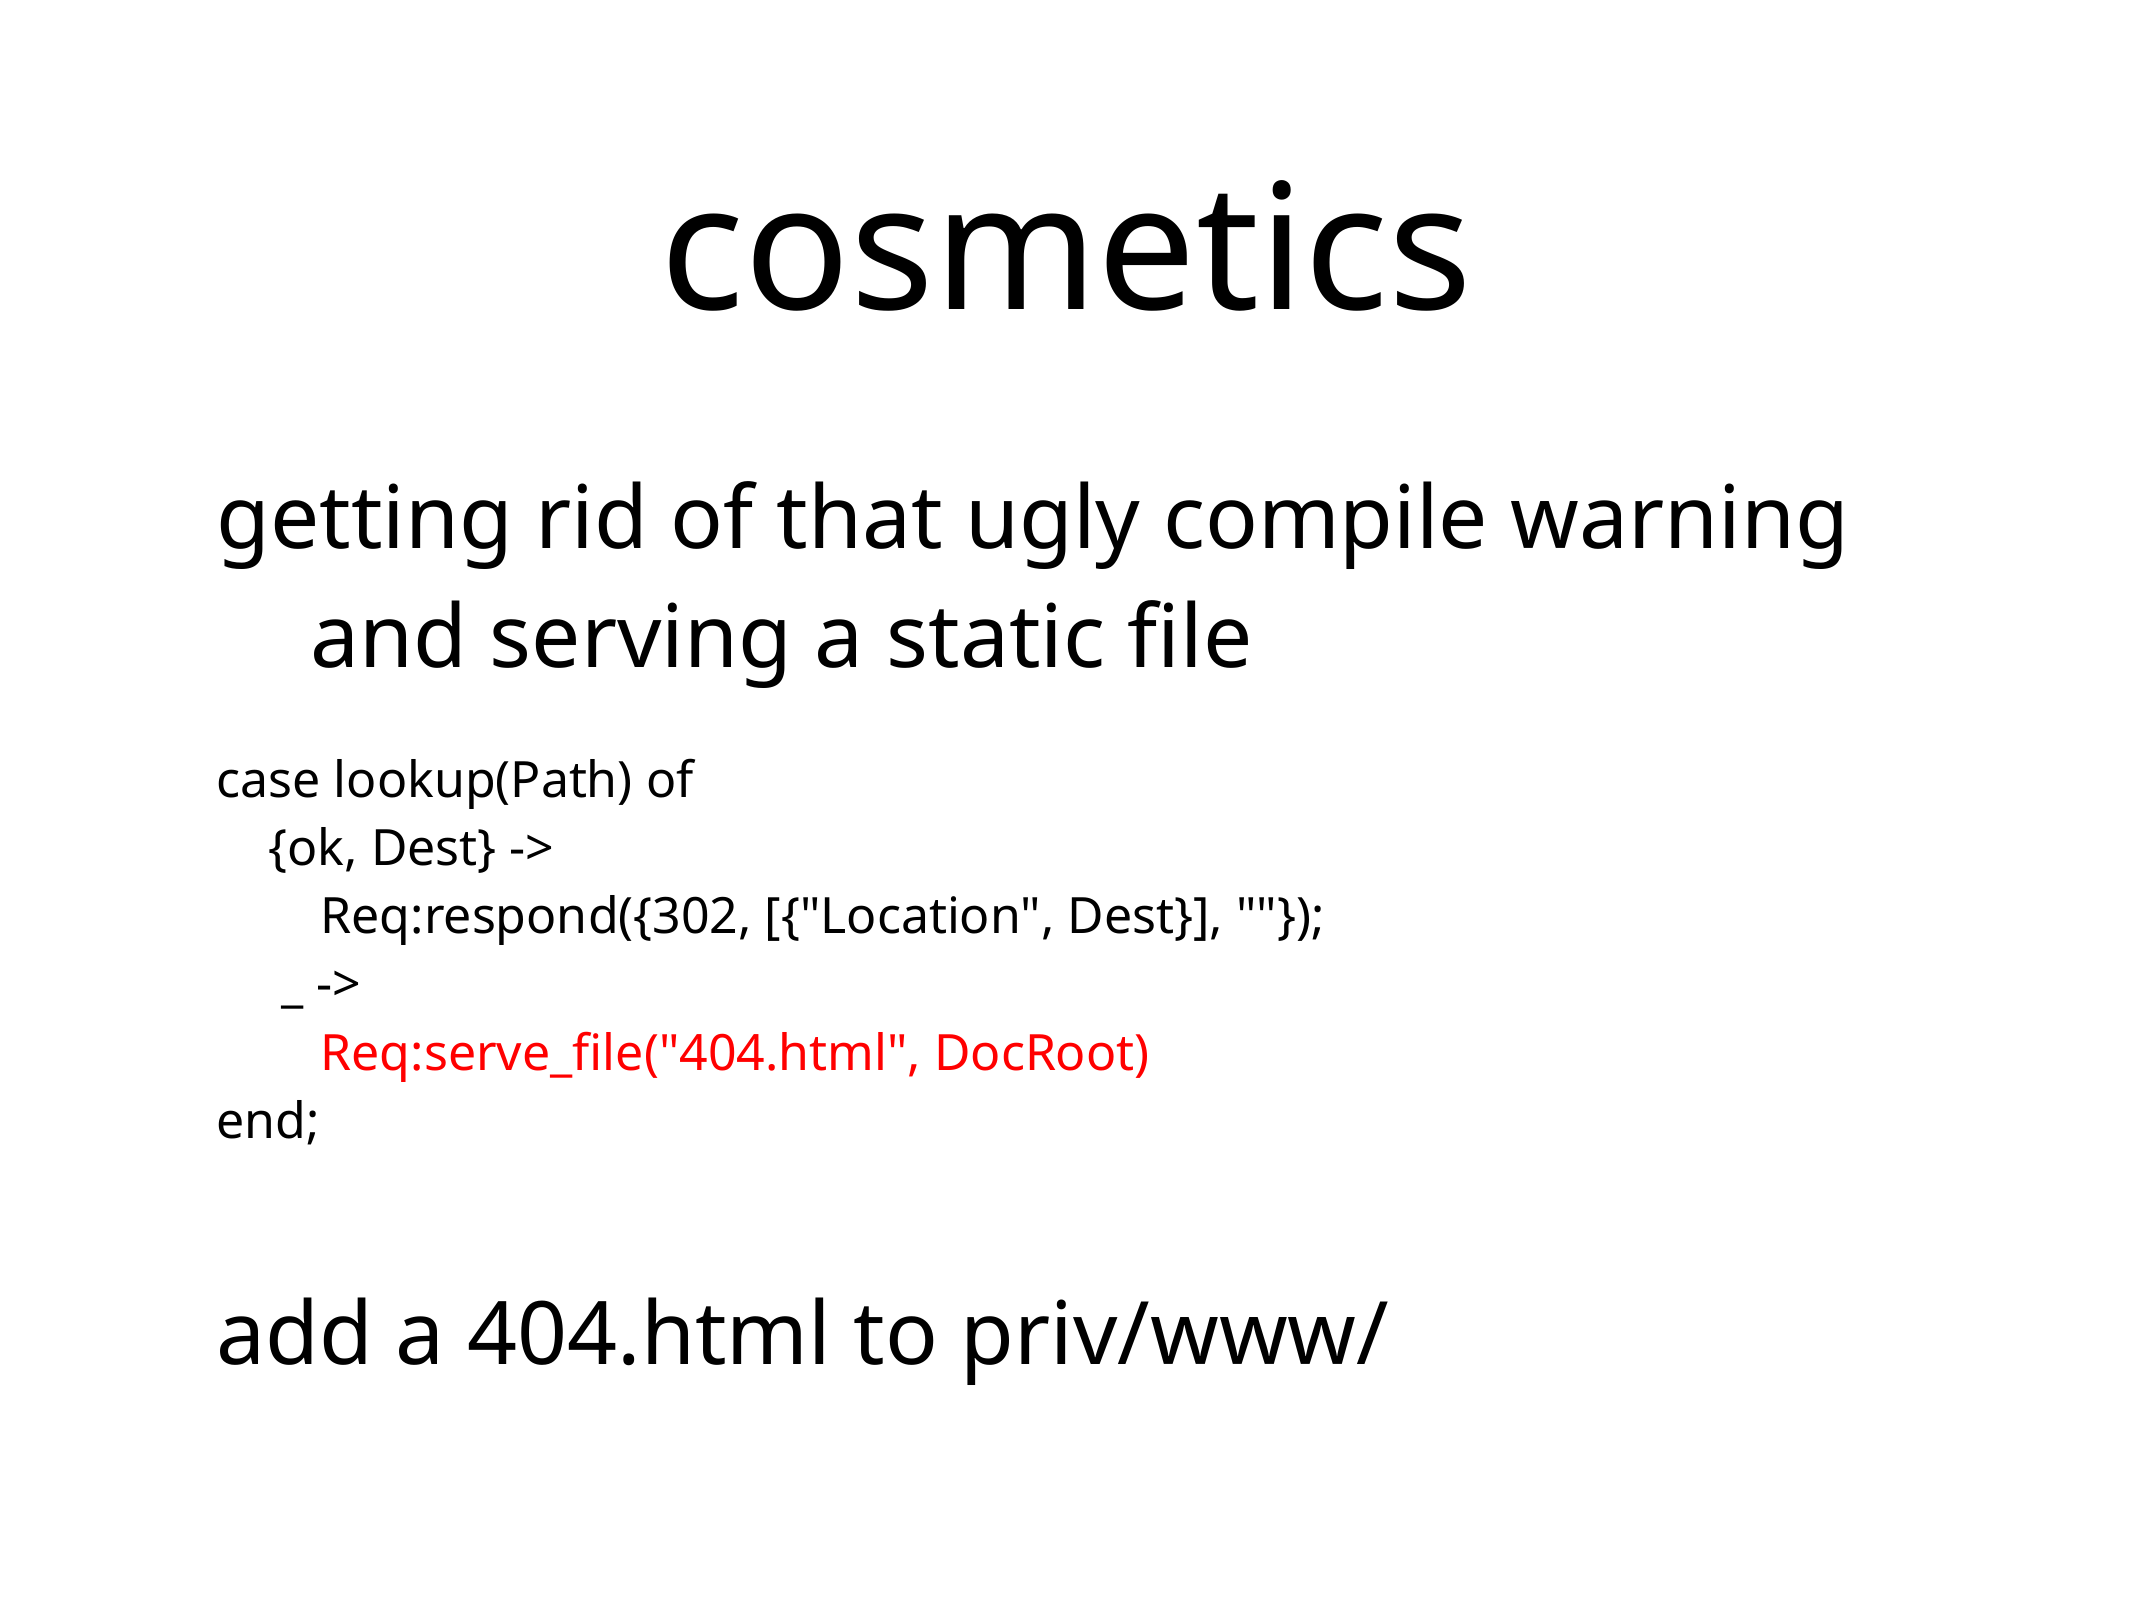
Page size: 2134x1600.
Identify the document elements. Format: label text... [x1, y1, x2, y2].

list getting rid of that ugly compile warning and serving a static file case lookup(Path) of {ok, Dest} -> Req:respond({302, [{"Location", Dest}], ""}); _ -> Req:serve_file("404.html", DocRoot) end; add a 404.html to priv/www/ [208, 454, 1925, 1392]
title cosmetics [208, 41, 1925, 442]
